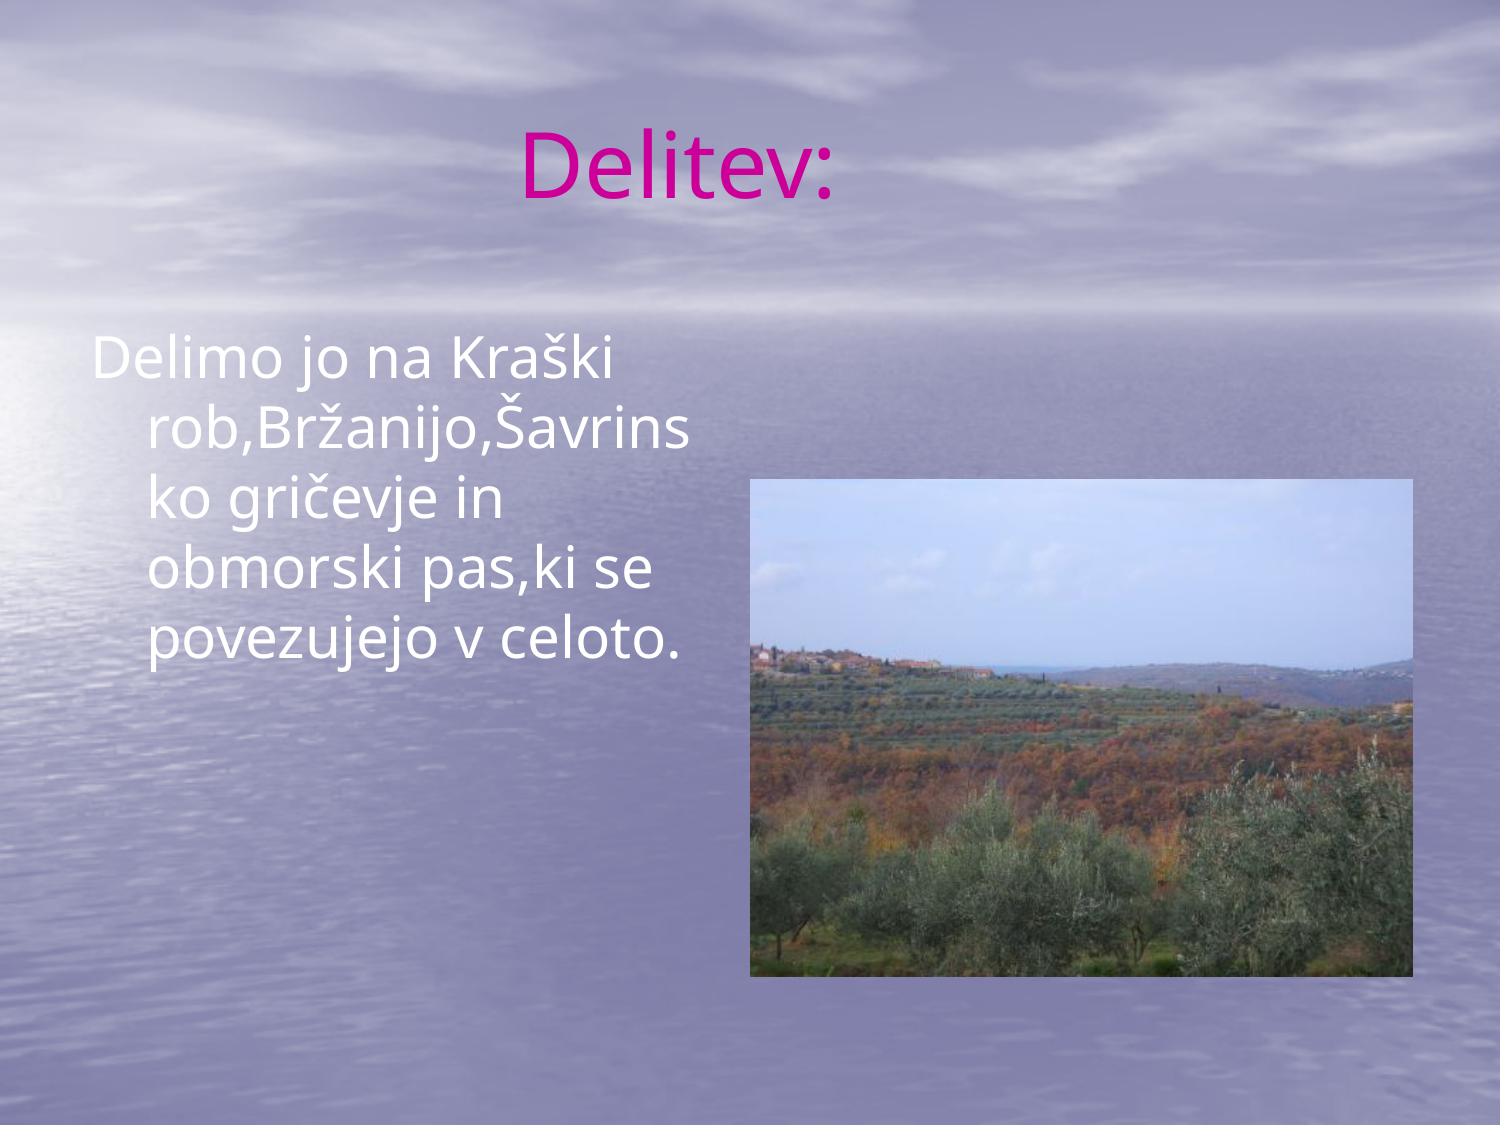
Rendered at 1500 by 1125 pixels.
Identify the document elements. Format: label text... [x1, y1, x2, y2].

list Delimo jo na Kraški rob,Bržanijo,Šavrinsko gričevje in obmorski pas,ki se povezujejo v celoto. [75, 312, 738, 988]
title Delitev: [75, 47, 1425, 275]
picture [0, 0, 1500, 1125]
